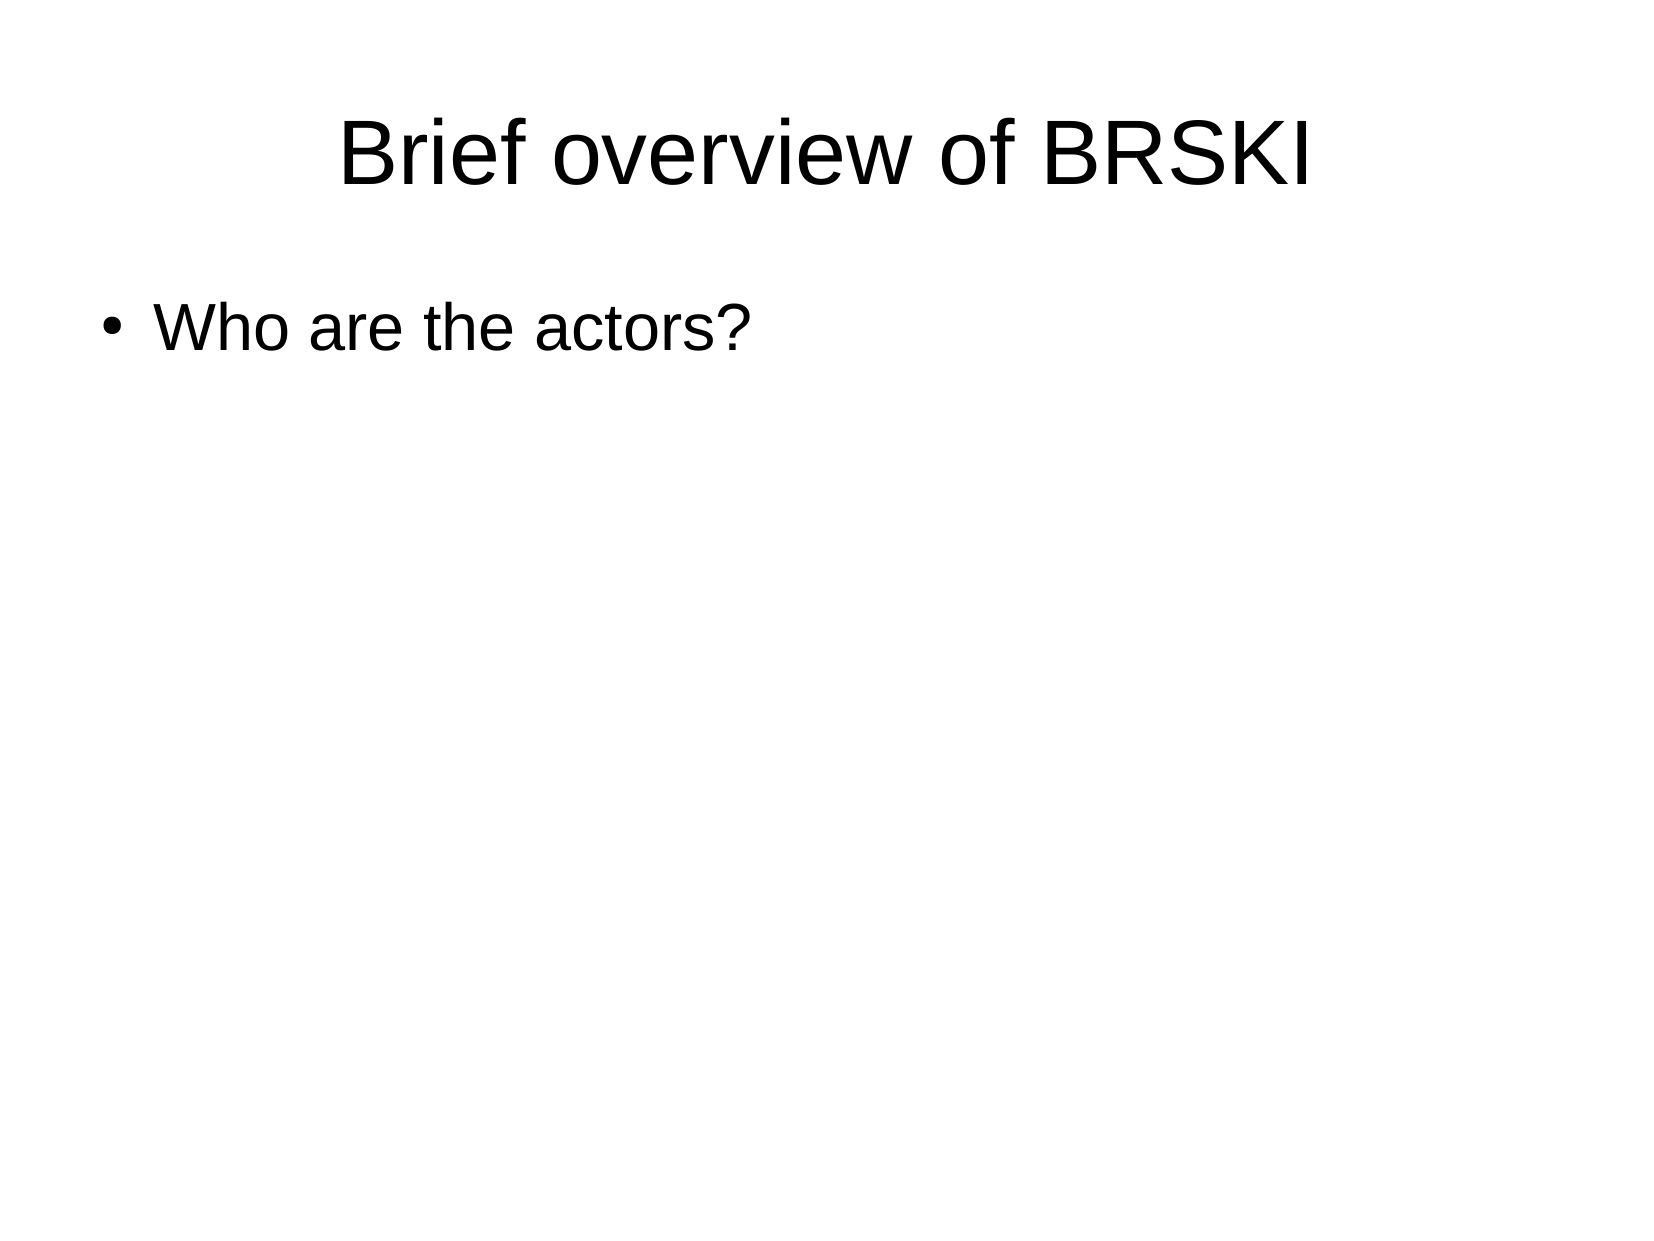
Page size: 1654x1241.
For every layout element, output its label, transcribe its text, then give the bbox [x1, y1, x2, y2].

title Brief overview of BRSKI [82, 49, 1571, 257]
list Who are the actors? [82, 290, 809, 634]
